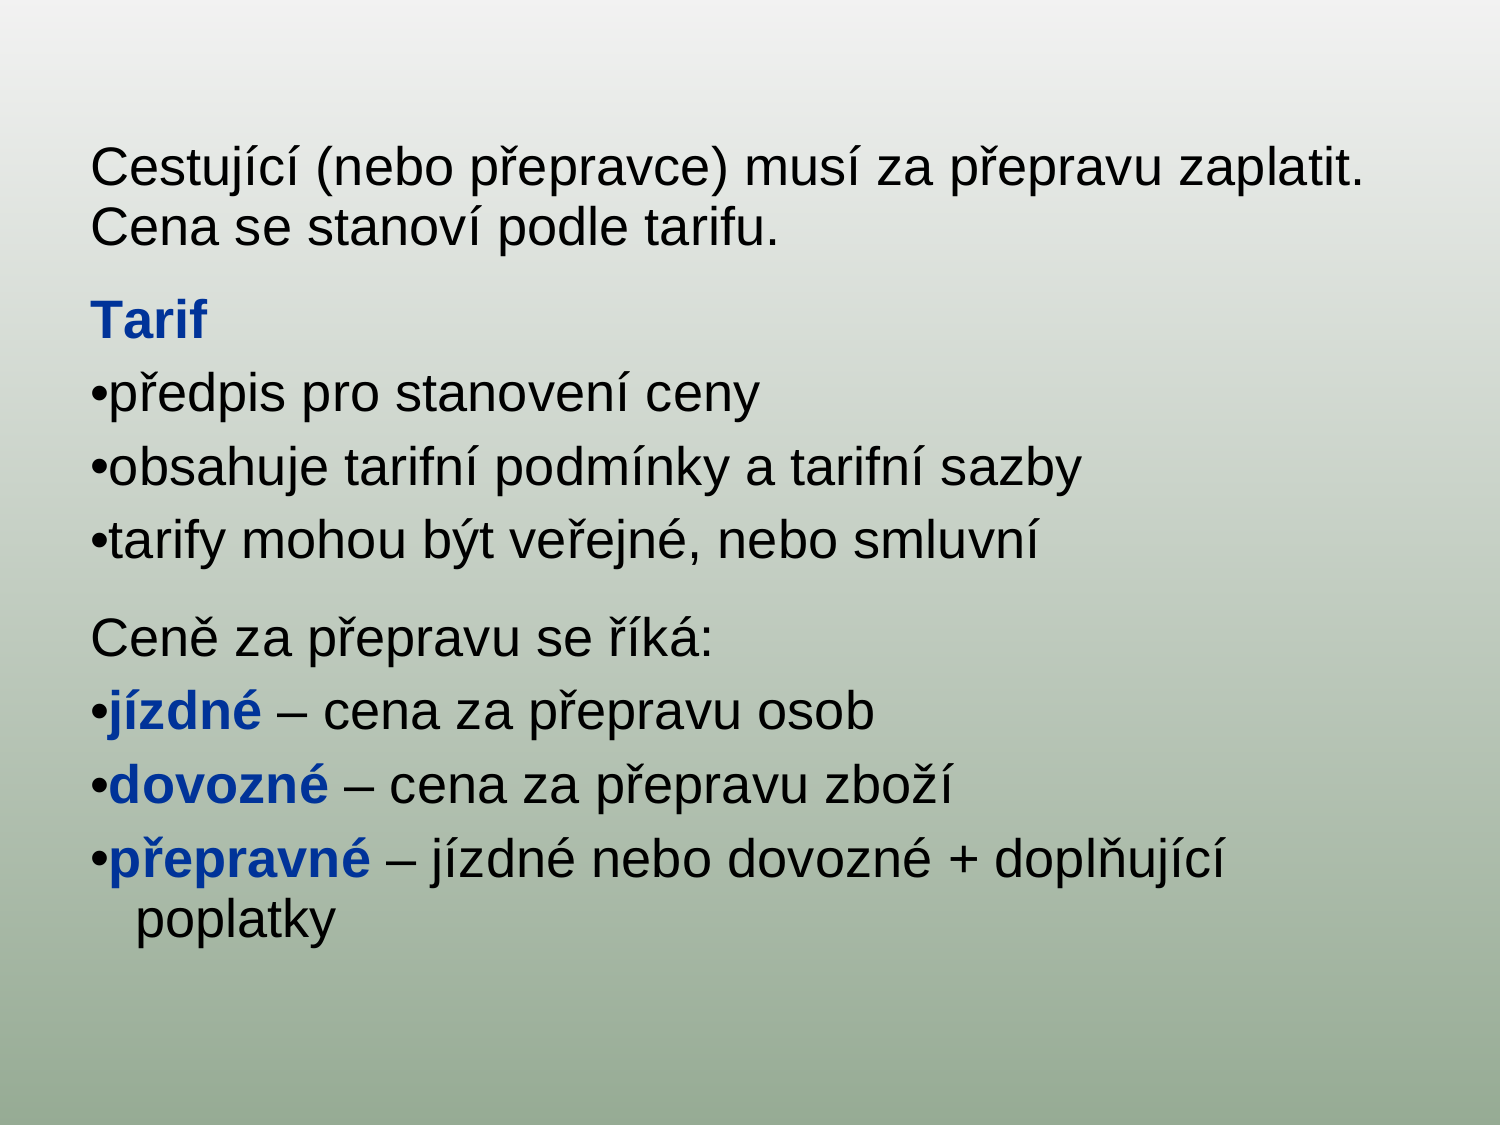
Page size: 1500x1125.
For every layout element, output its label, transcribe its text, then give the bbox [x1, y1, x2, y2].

list Cestující (nebo přepravce) musí za přepravu zaplatit. Cena se stanoví podle tarifu. Tarif předpis pro stanovení ceny obsahuje tarifní podmínky a tarifní sazby tarify mohou být veřejné, nebo smluvní Ceně za přepravu se říká: jízdné – cena za přepravu osob dovozné – cena za přepravu zboží přepravné – jízdné nebo dovozné + doplňující poplatky [75, 128, 1426, 1005]
